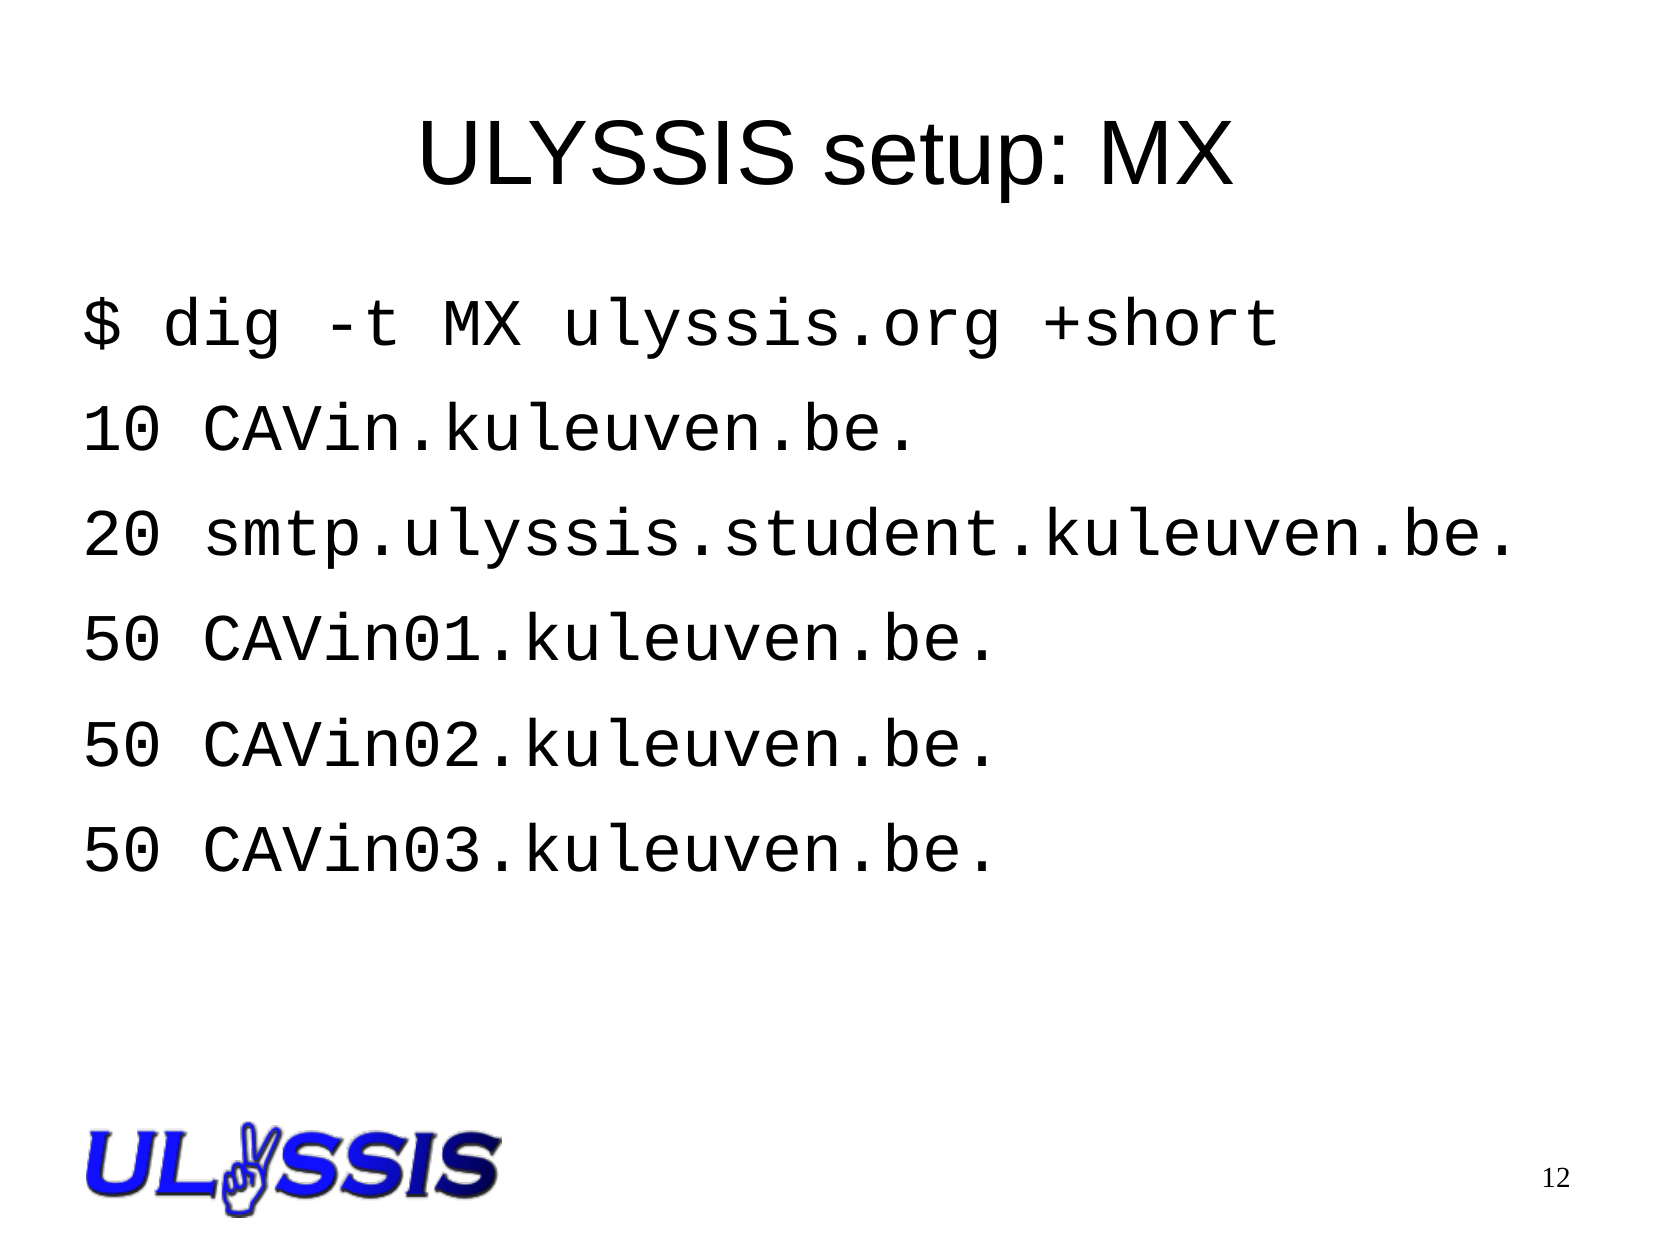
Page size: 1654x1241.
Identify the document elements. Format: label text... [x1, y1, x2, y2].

list $ dig -t MX ulyssis.org +short 10 CAVin.kuleuven.be. 20 smtp.ulyssis.student.kuleuven.be. 50 CAVin01.kuleuven.be. 50 CAVin02.kuleuven.be. 50 CAVin03.kuleuven.be. [82, 290, 1571, 1109]
title ULYSSIS setup: MX [82, 49, 1571, 257]
picture [86, 1121, 502, 1218]
